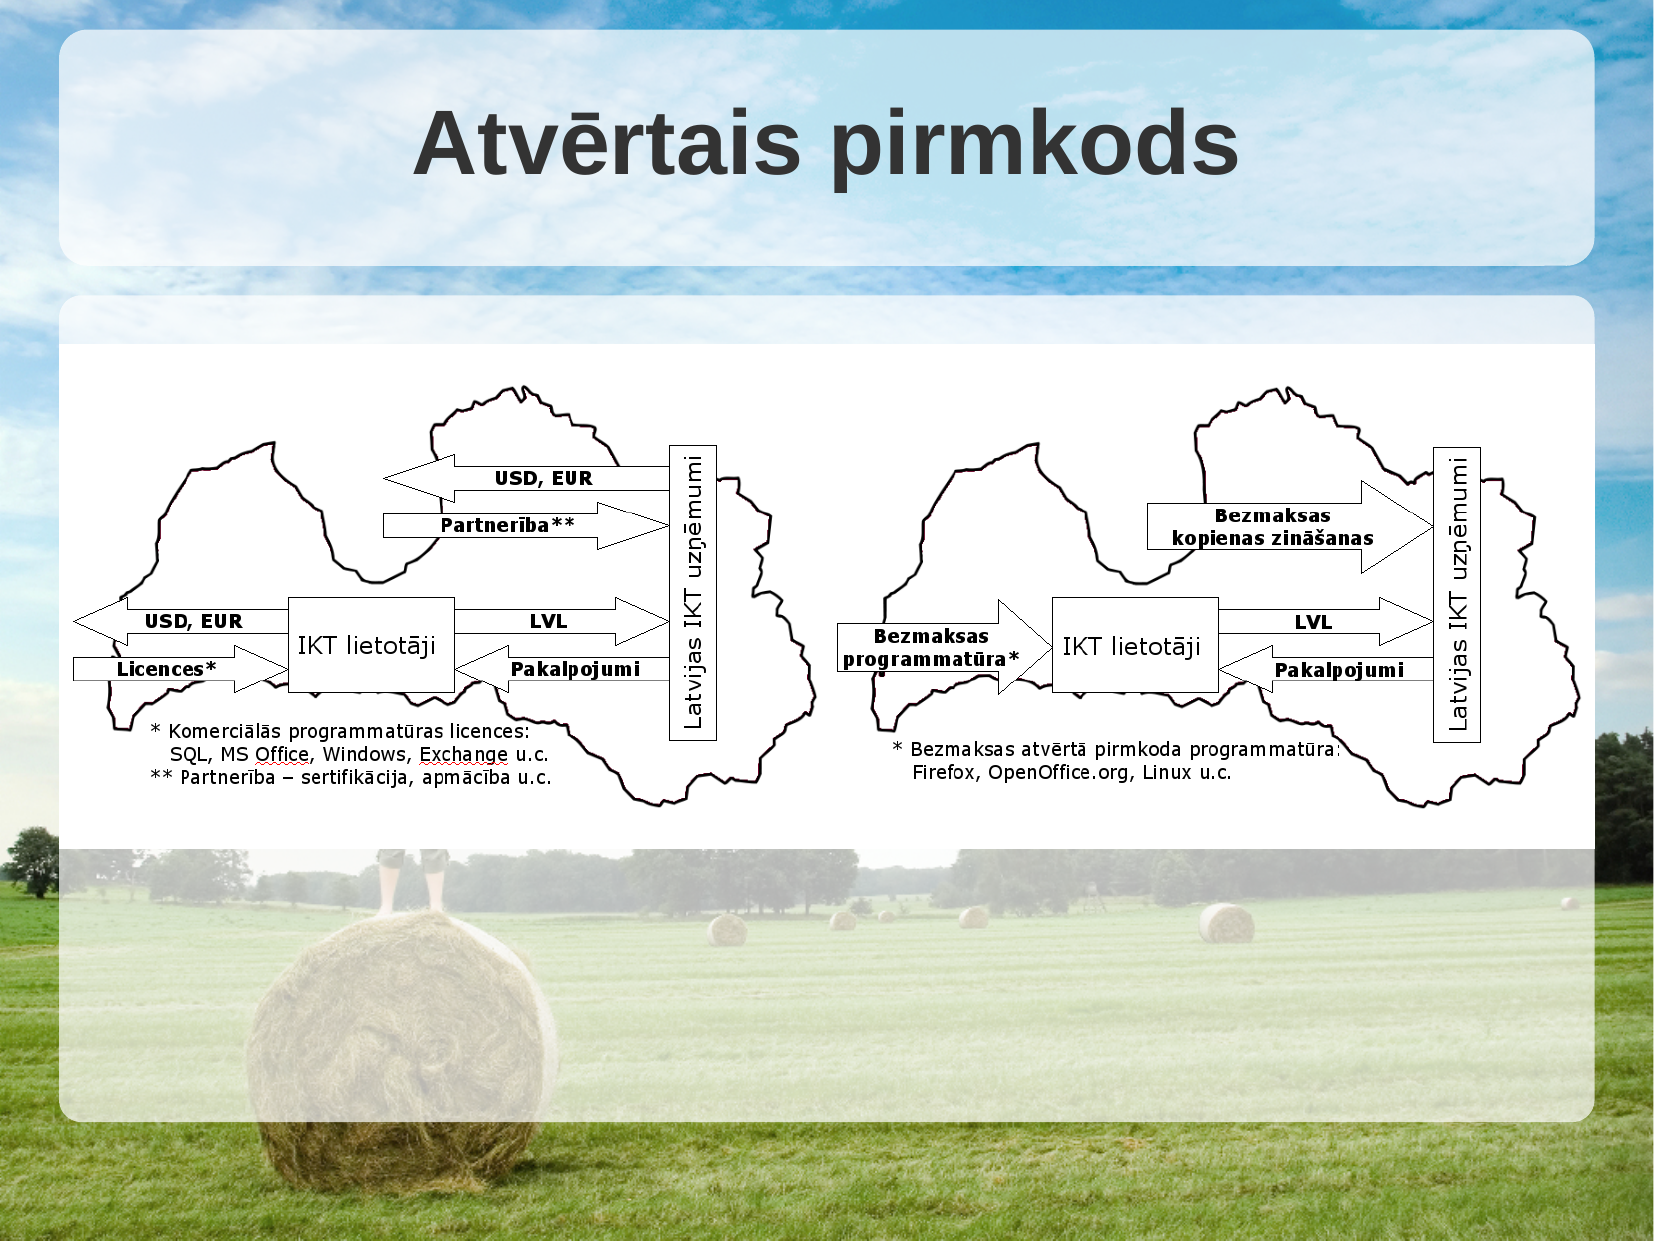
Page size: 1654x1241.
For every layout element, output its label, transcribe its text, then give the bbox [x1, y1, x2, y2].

title Atvērtais pirmkods [118, 56, 1536, 229]
picture [0, 0, 1654, 1241]
